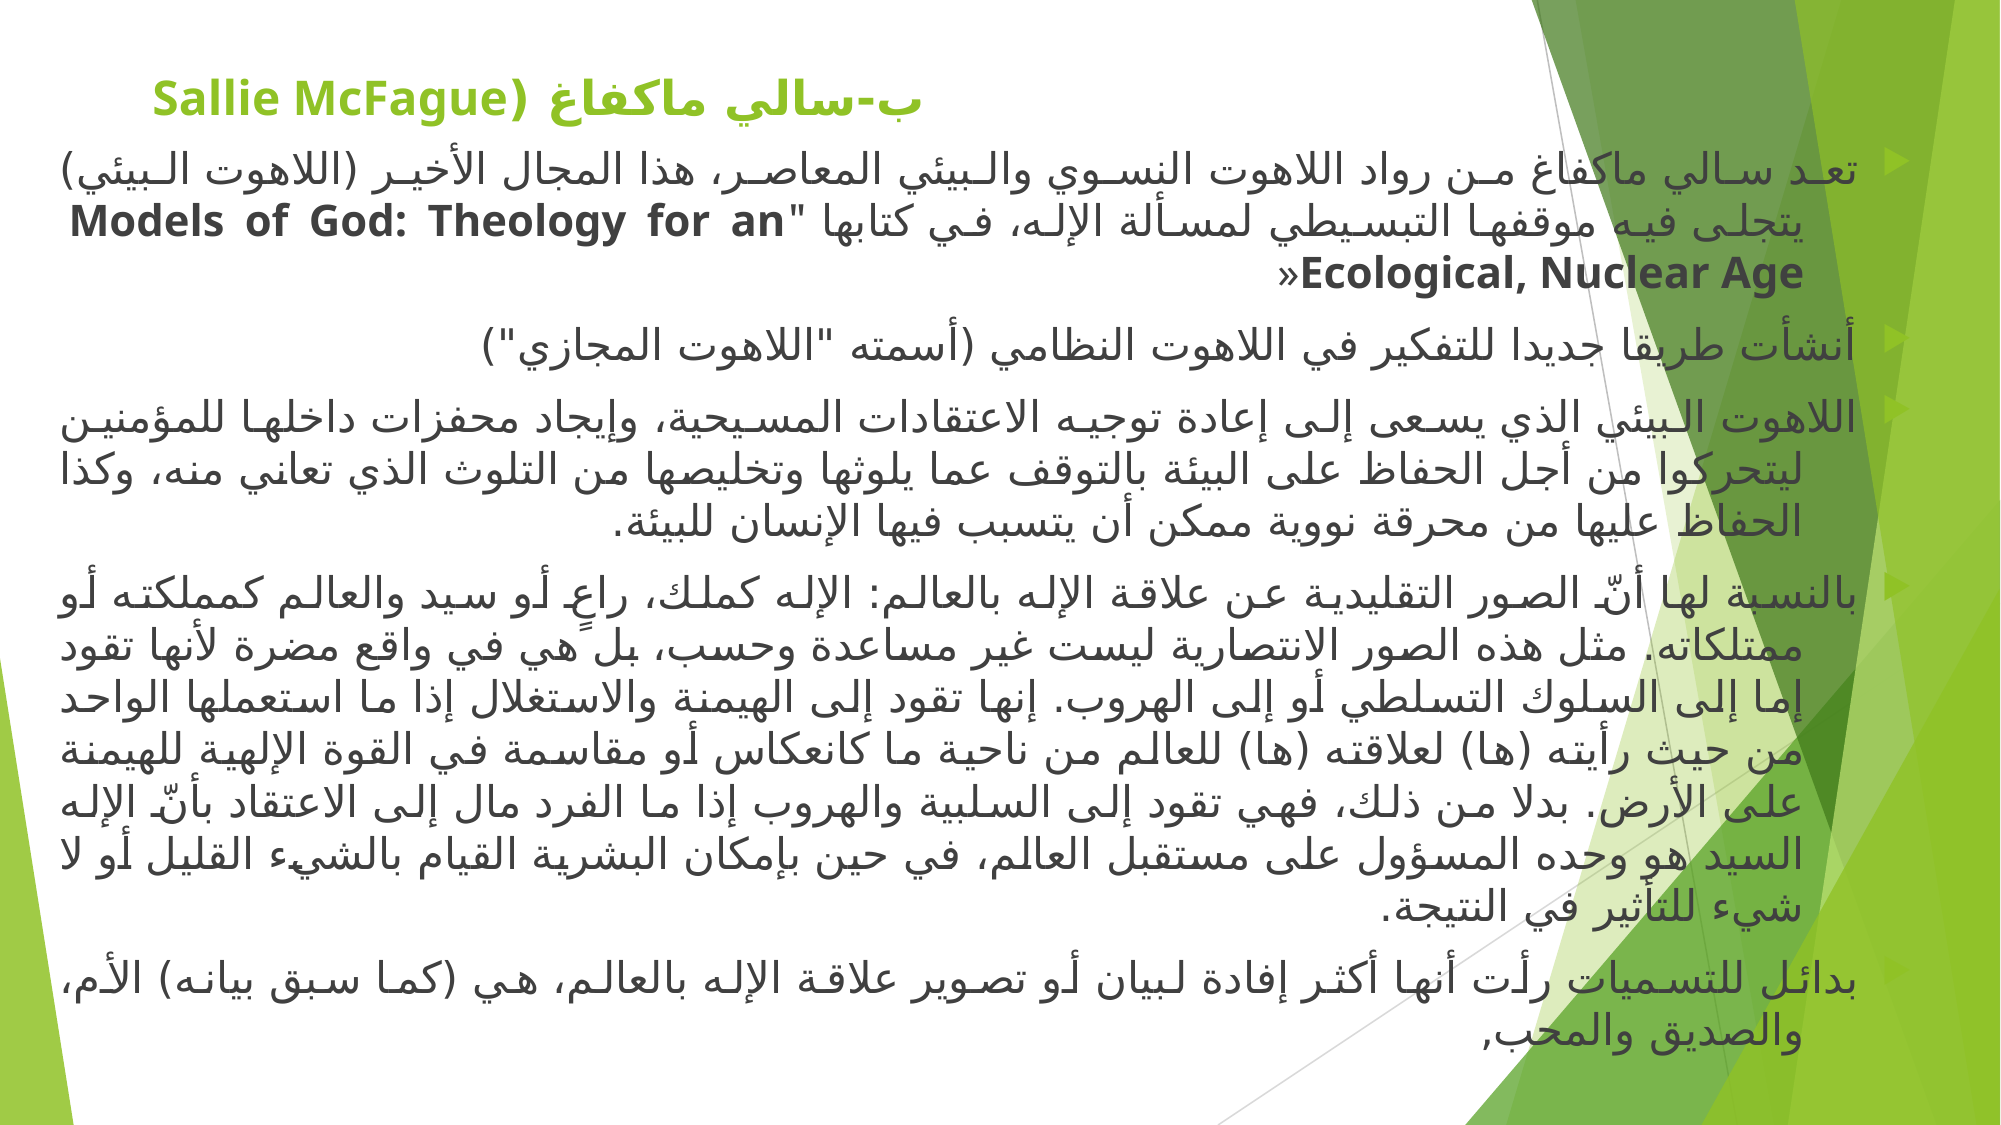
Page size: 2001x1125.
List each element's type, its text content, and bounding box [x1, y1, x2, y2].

list تعد سالي ماكفاغ من رواد اللاهوت النسوي والبيئي المعاصر، هذا المجال الأخير (اللاهوت البيئي) يتجلى فيه موقفها التبسيطي لمسألة الإله، في كتابها "Models of God: Theology for an Ecological, Nuclear Age« أنشأت طريقا جديدا للتفكير في اللاهوت النظامي (أسمته "اللاهوت المجازي") اللاهوت البيئي الذي يسعى إلى إعادة توجيه الاعتقادات المسيحية، وإيجاد محفزات داخلها للمؤمنين ليتحركوا من أجل الحفاظ على البيئة بالتوقف عما يلوثها وتخليصها من التلوث الذي تعاني منه، وكذا الحفاظ عليها من محرقة نووية ممكن أن يتسبب فيها الإنسان للبيئة. بالنسبة لها أنّ الصور التقليدية عن علاقة الإله بالعالم: الإله كملك، راعٍ أو سيد والعالم كمملكته أو ممتلكاته. مثل هذه الصور الانتصارية ليست غير مساعدة وحسب، بل هي في واقع مضرة لأنها تقود إما إلى السلوك التسلطي أو إلى الهروب. إنها تقود إلى الهيمنة والاستغلال إذا ما استعملها الواحد من حيث رأيته (ها) لعلاقته (ها) للعالم من ناحية ما كانعكاس أو مقاسمة في القوة الإلهية للهيمنة على الأرض. بدلا من ذلك، فهي تقود إلى السلبية والهروب إذا ما الفرد مال إلى الاعتقاد بأنّ الإله السيد هو وحده المسؤول على مستقبل العالم، في حين بإمكان البشرية القيام بالشيء القليل أو لا شيء للتأثير في النتيجة. بدائل للتسميات رأت أنها أكثر إفادة لبيان أو تصوير علاقة الإله بالعالم، هي (كما سبق بيانه) الأم، والصديق والمحب, [44, 133, 1927, 1070]
title ب-سالي ماكفاغ (Sallie McFague [137, 59, 1863, 133]
